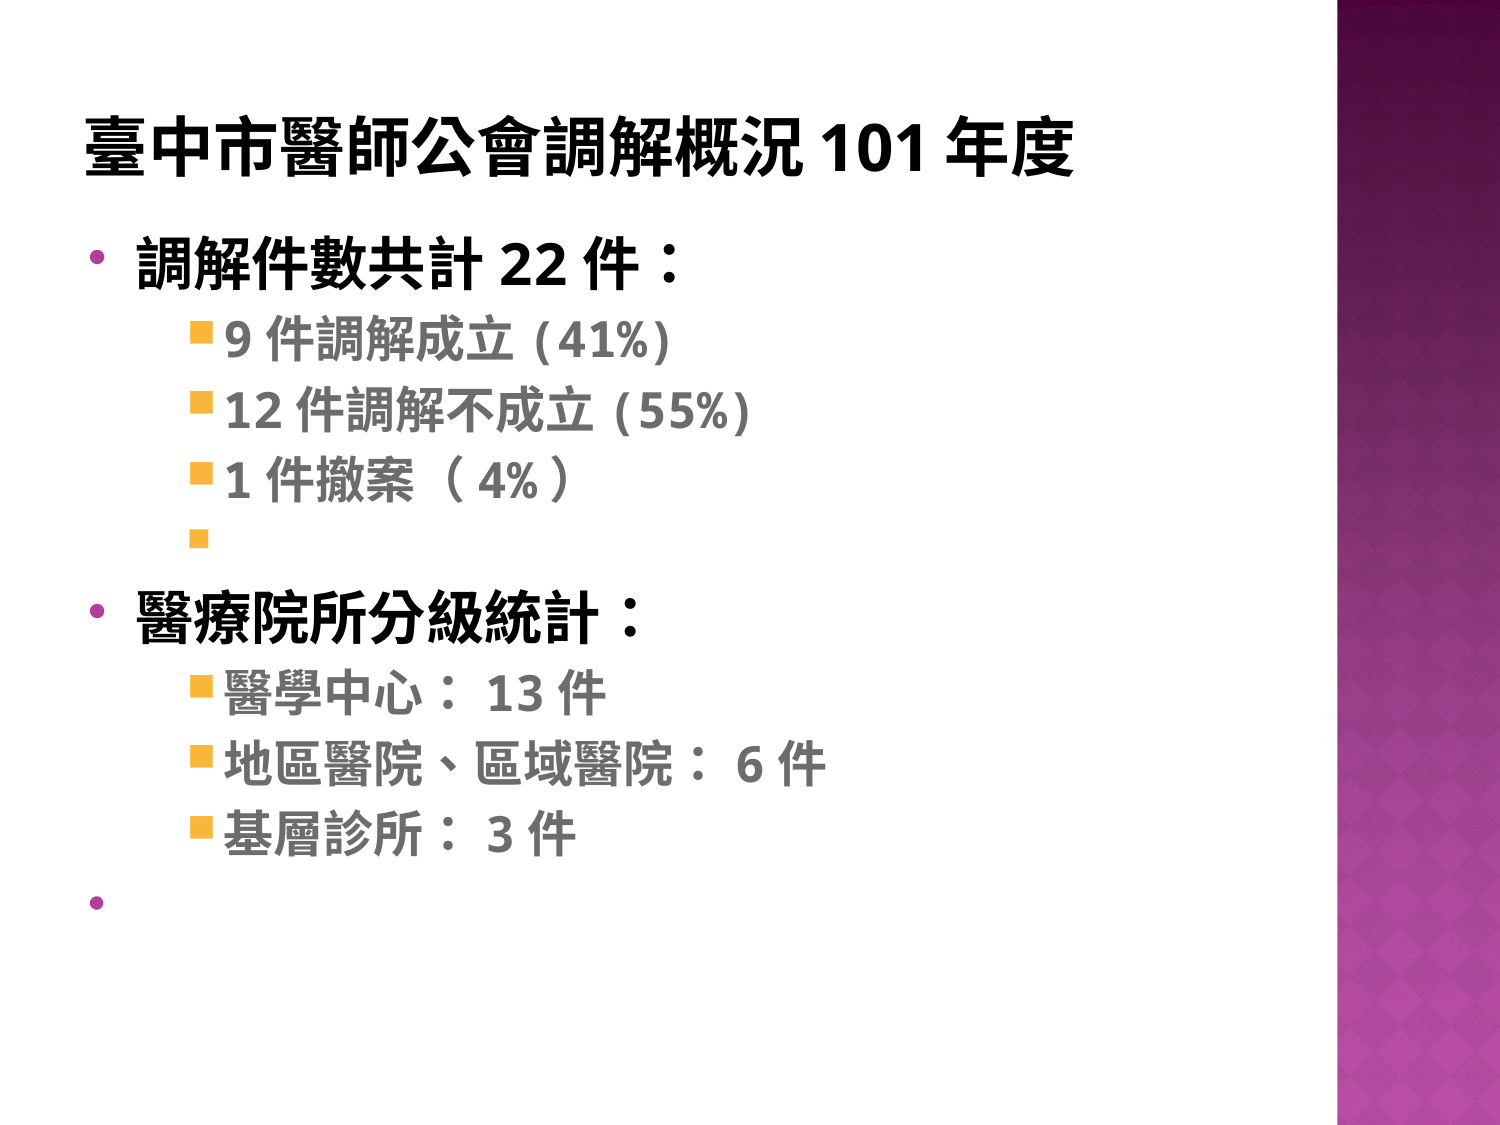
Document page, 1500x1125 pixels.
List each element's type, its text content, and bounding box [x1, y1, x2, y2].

list 調解件數共計22件： 9件調解成立(41%) 12件調解不成立(55%) 1件撤案（4%） 醫療院所分級統計： 醫學中心：13件 地區醫院、區域醫院：6件 基層診所：3件 [75, 219, 1263, 1059]
title 臺中市醫師公會調解概況101年度 [75, 52, 1263, 185]
